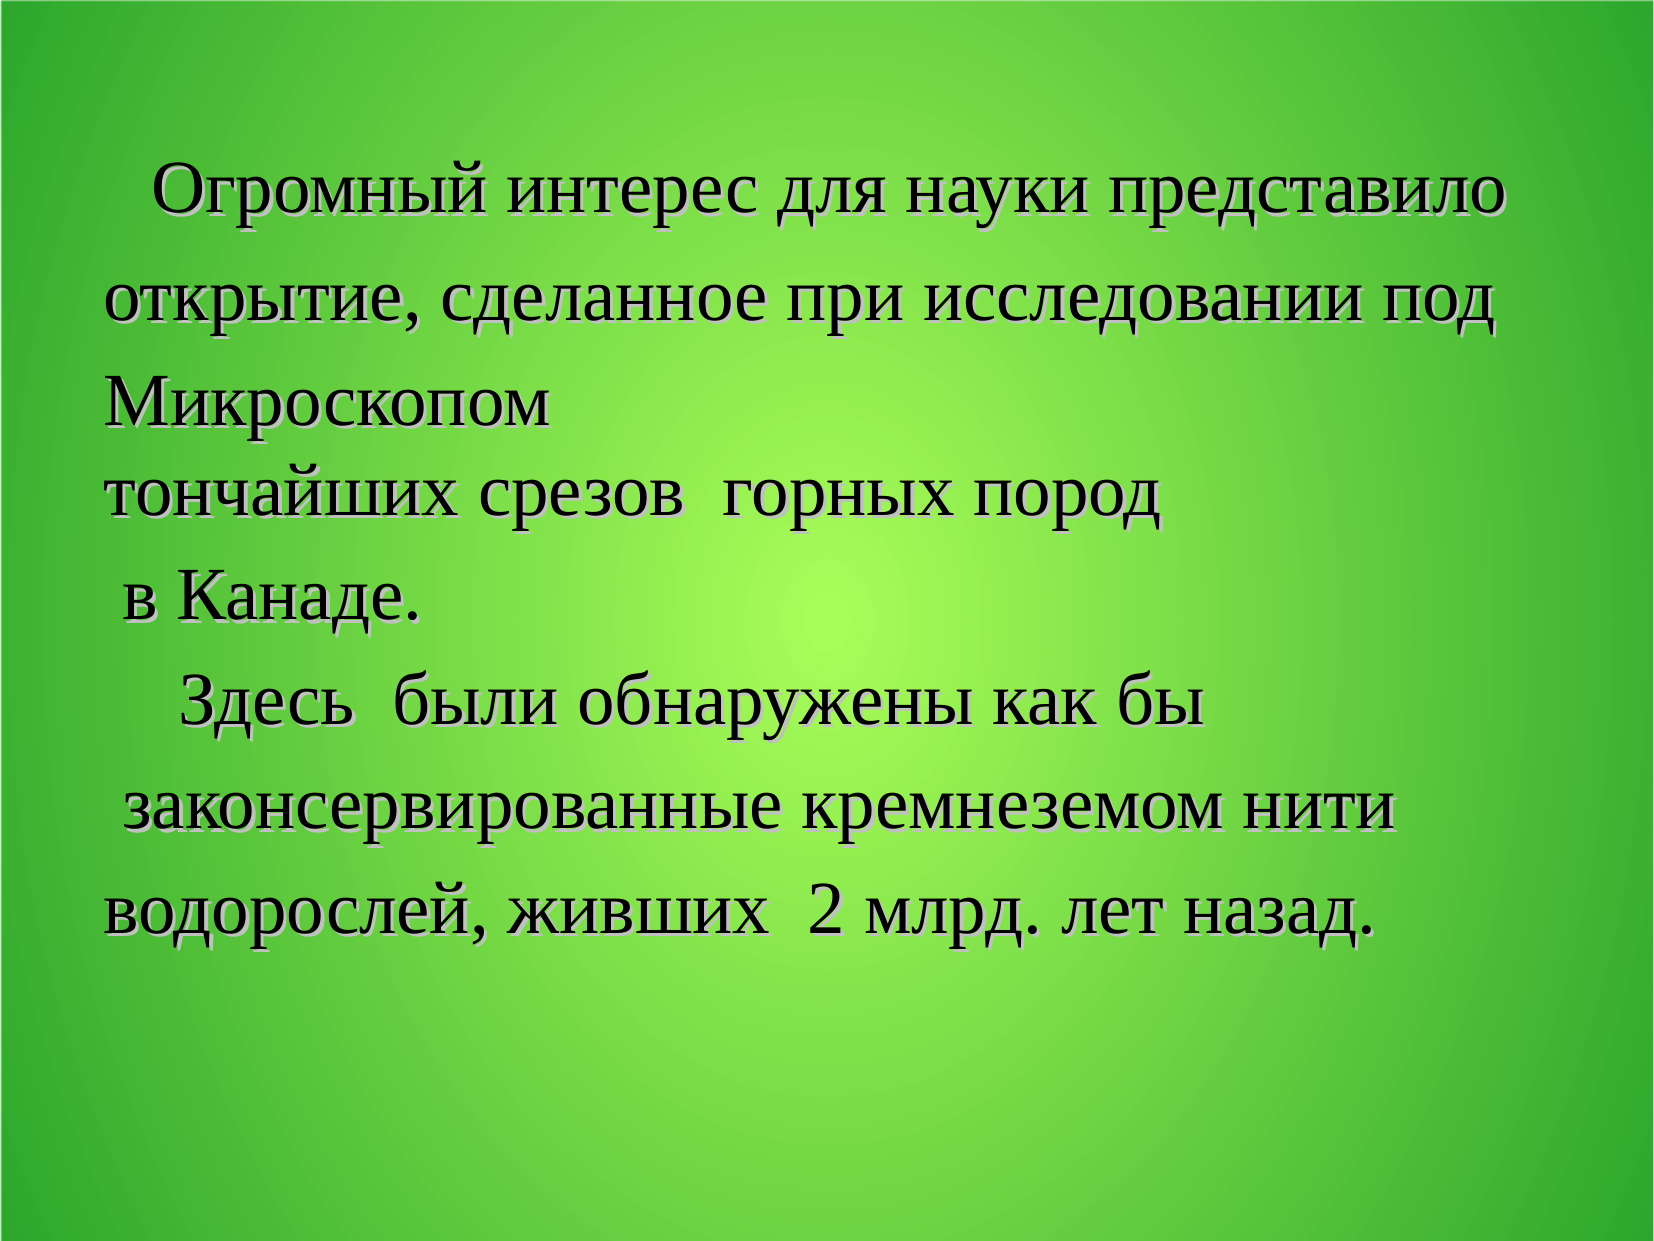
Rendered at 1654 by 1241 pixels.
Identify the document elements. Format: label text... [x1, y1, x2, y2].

picture [0, 0, 1654, 1241]
text_box Огромный интерес для науки представило открытие, сделанное при исследовании под Микроскопом тончайших срезов горных пород в Канаде. Здесь были обнаружены как бы законсервированные кремнеземом нити водорослей, живших 2 млрд. лет назад. [88, 113, 1595, 1055]
